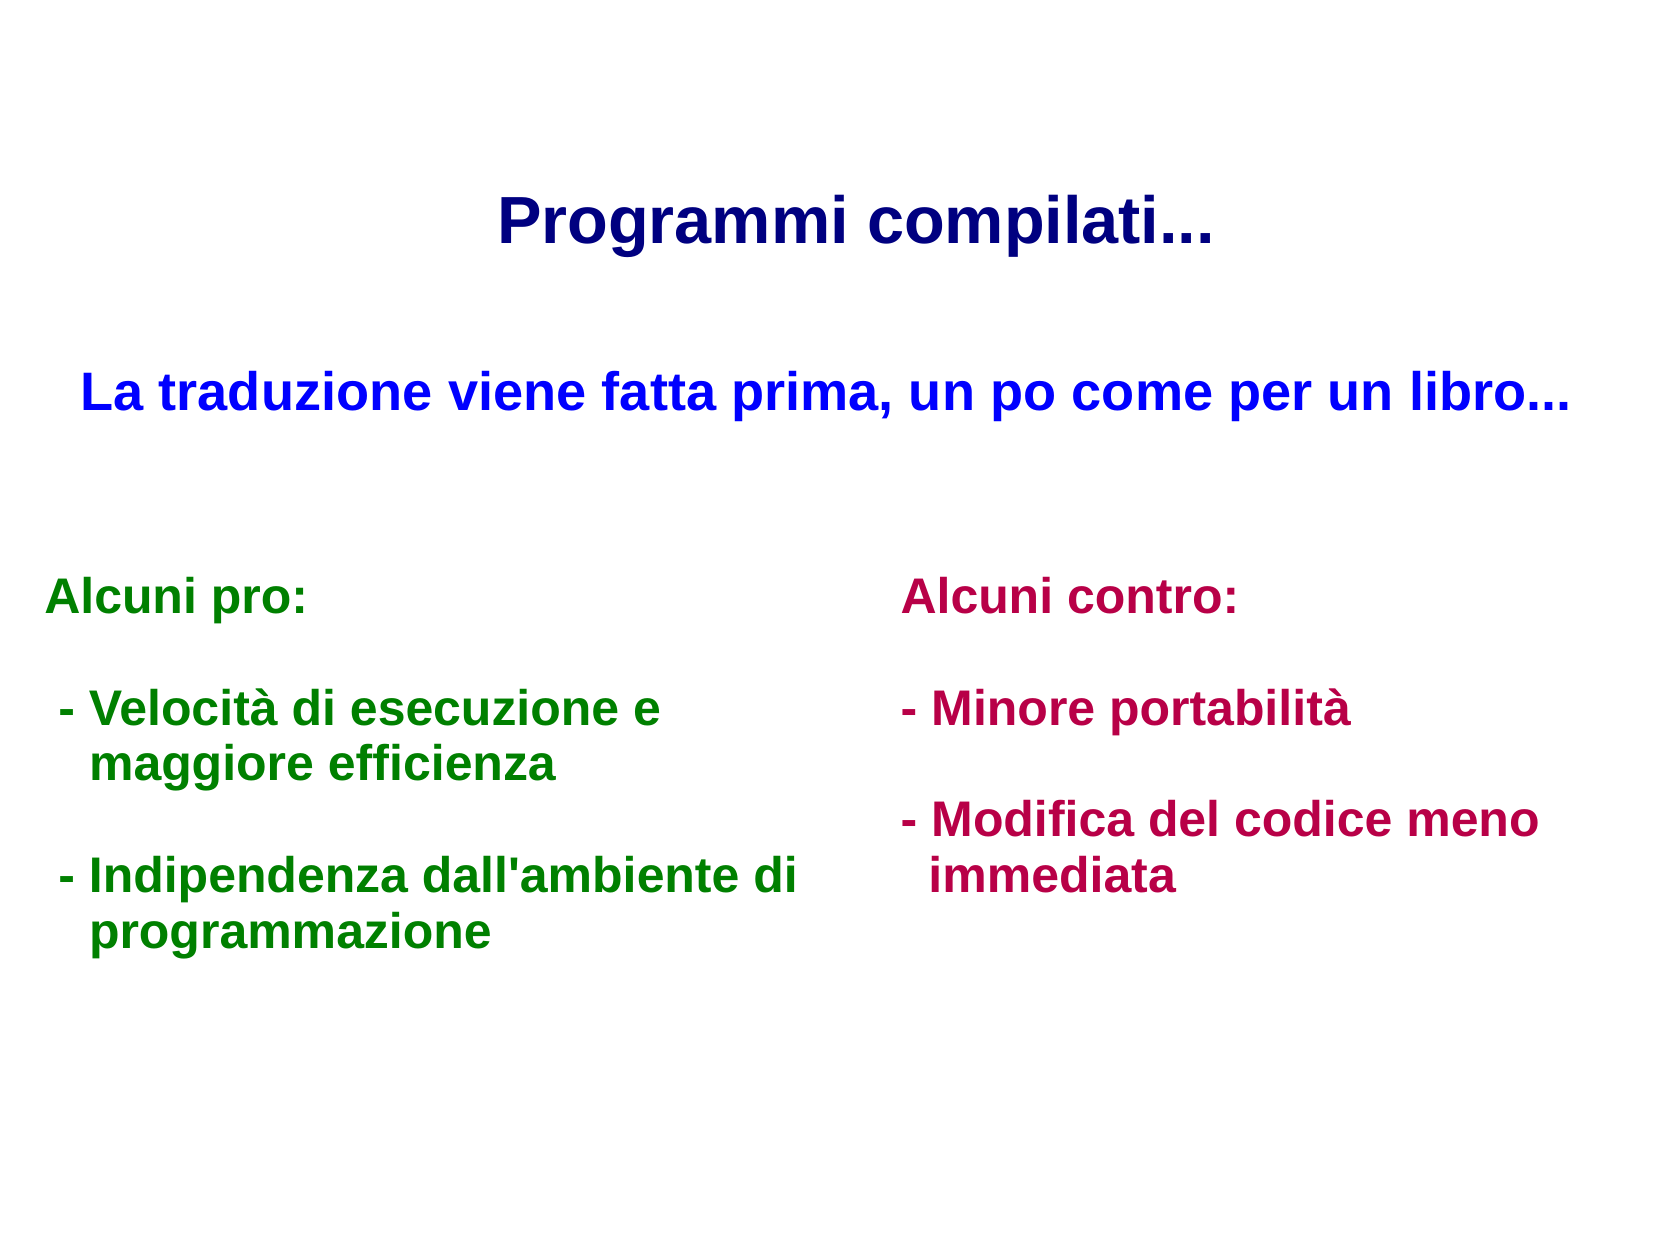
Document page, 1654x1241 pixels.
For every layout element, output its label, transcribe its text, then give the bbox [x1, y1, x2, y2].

text_box La traduzione viene fatta prima, un po come per un libro... [29, 354, 1625, 430]
text_box Alcuni contro: - Minore portabilità - Modifica del codice meno immediata [885, 561, 1654, 995]
text_box Programmi compilati... [236, 176, 1477, 266]
text_box [856, 501, 1329, 632]
text_box Alcuni pro: - Velocità di esecuzione e maggiore efficienza - Indipendenza dall'ambiente di programmazione [29, 561, 857, 967]
